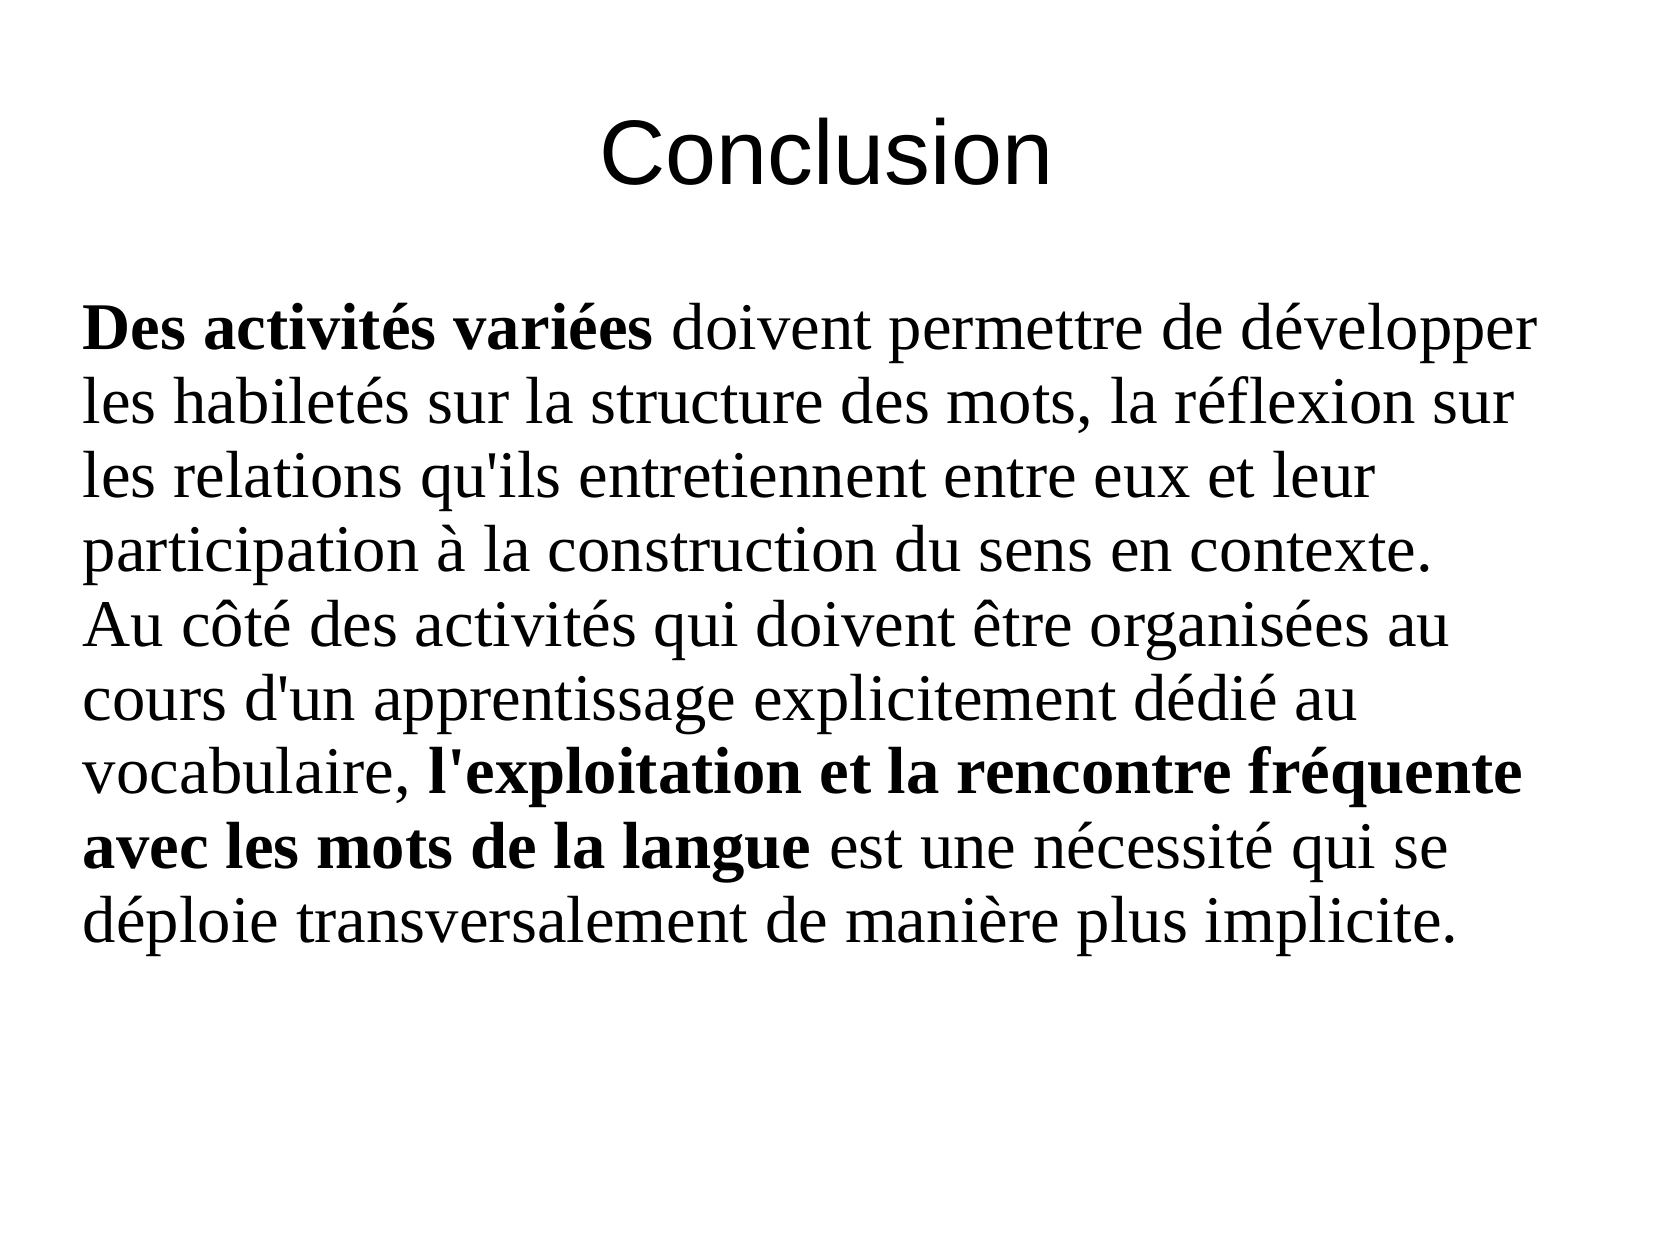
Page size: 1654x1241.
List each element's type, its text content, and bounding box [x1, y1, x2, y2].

title Conclusion [82, 49, 1571, 257]
list Des activités variées doivent permettre de développer les habiletés sur la structure des mots, la réflexion sur les relations qu'ils entretiennent entre eux et leur participation à la construction du sens en contexte. Au côté des activités qui doivent être organisées au cours d'un apprentissage explicitement dédié au vocabulaire, l'exploitation et la rencontre fréquente avec les mots de la langue est une nécessité qui se déploie transversalement de manière plus implicite. [82, 290, 1571, 1010]
